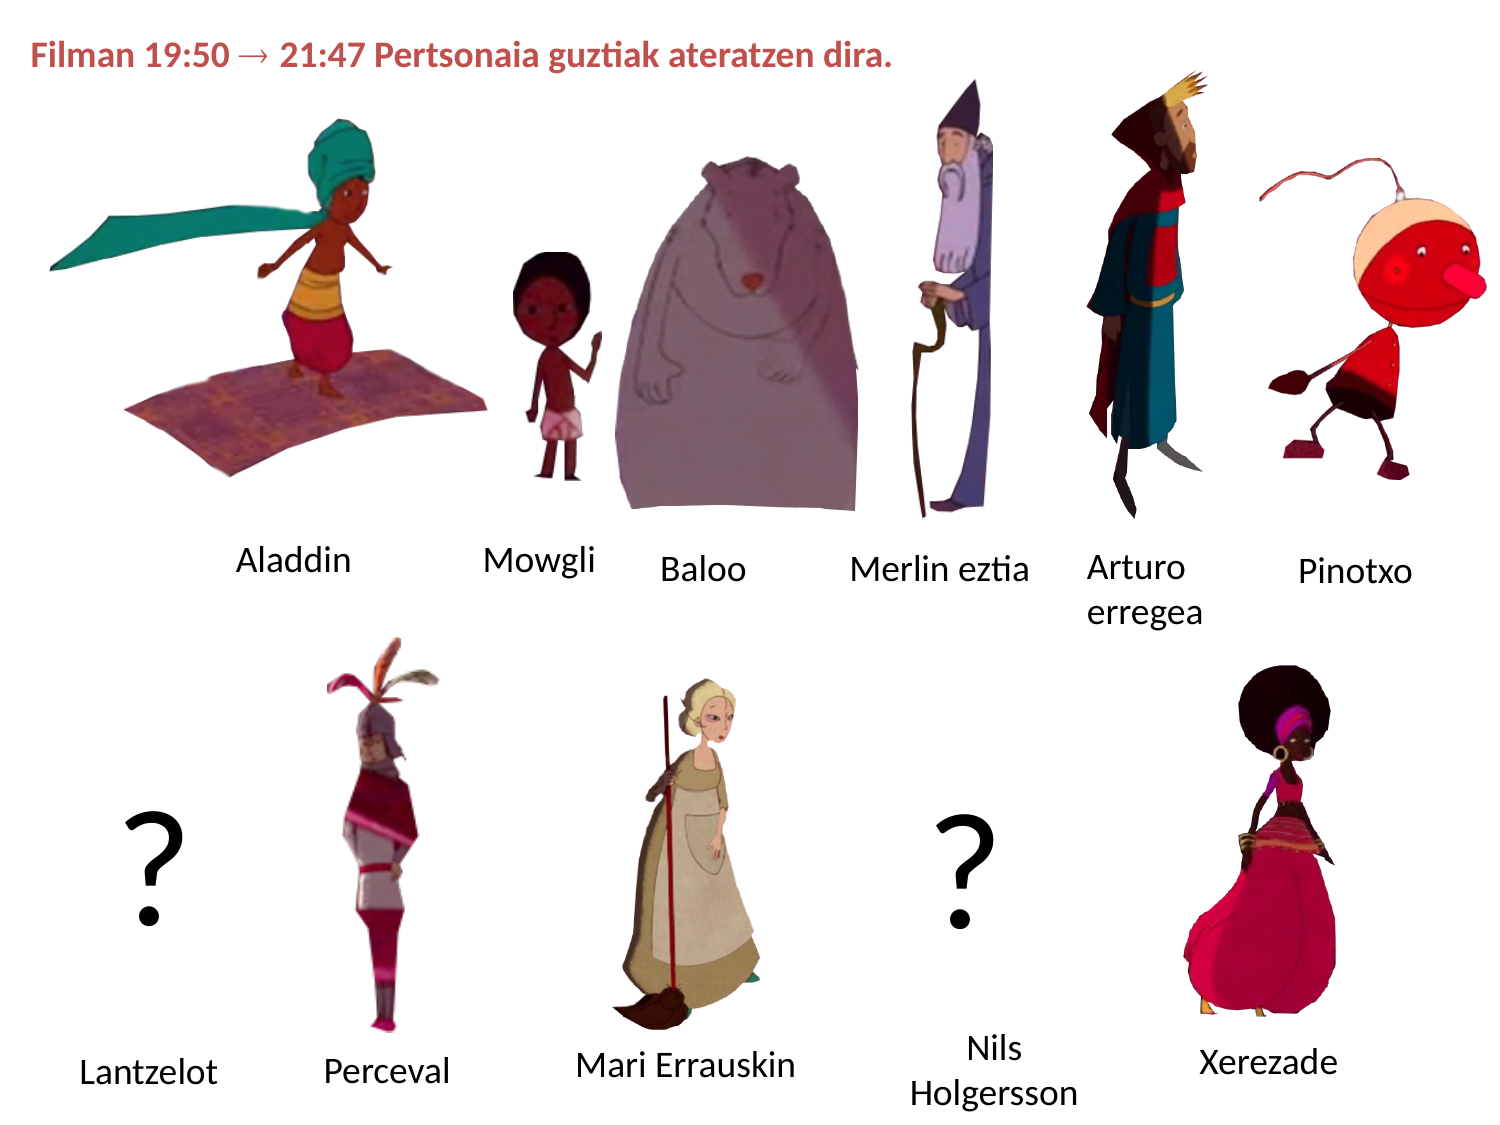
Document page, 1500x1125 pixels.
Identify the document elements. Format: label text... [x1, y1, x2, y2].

text_box Lantzelot [64, 1039, 258, 1100]
picture [612, 678, 760, 1030]
text_box Xerezade [1184, 1029, 1362, 1090]
text_box Mowgli [467, 527, 617, 587]
text_box Arturo erregea [1072, 535, 1222, 641]
text_box Baloo [645, 536, 776, 597]
text_box Mari Errauskin [560, 1032, 812, 1093]
text_box ? [911, 754, 1019, 970]
picture [513, 252, 602, 481]
text_box Pinotxo [1283, 538, 1433, 599]
text_box Merlin eztia [834, 536, 1057, 597]
picture [911, 79, 993, 519]
picture [327, 637, 440, 1033]
text_box ? [100, 751, 208, 967]
picture [1259, 158, 1487, 480]
text_box Filman 19:50  21:47 Pertsonaia guztiak ateratzen dira. [15, 22, 960, 83]
text_box Nils Holgersson [868, 1015, 1121, 1121]
picture [49, 118, 488, 480]
picture [615, 156, 864, 519]
text_box Perceval [308, 1038, 488, 1099]
picture [1182, 665, 1336, 1017]
picture [1086, 69, 1208, 519]
text_box Aladdin [221, 527, 371, 588]
